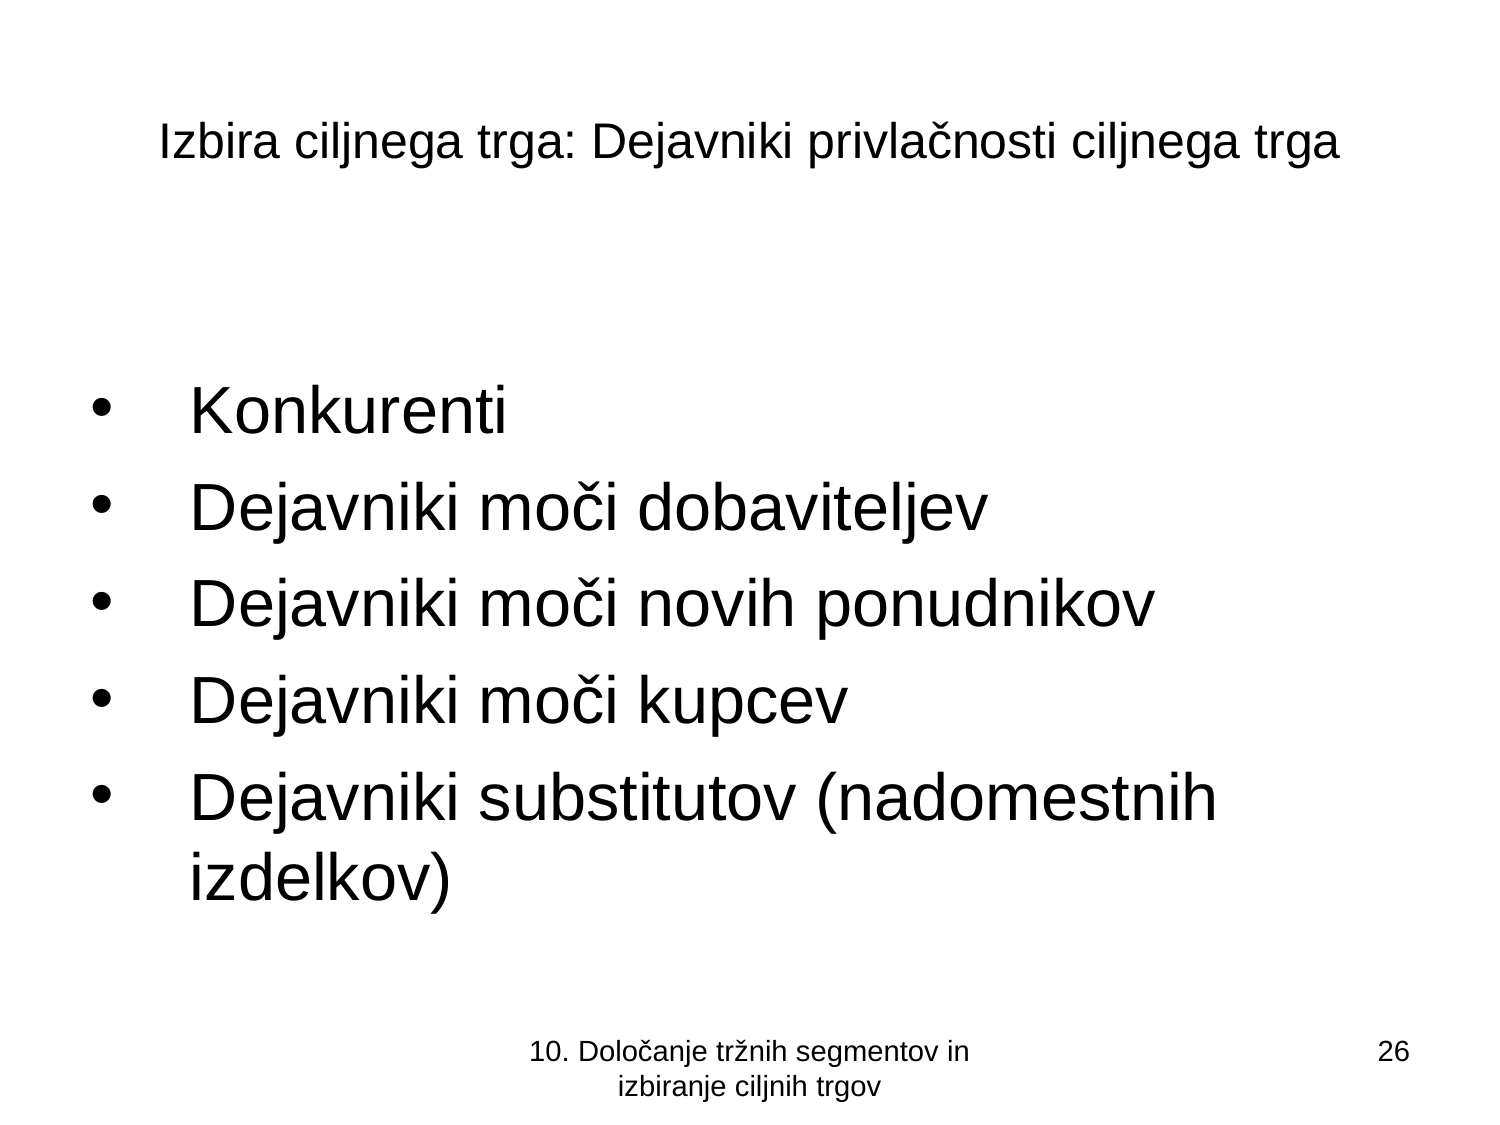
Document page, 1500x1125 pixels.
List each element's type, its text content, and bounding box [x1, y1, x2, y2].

title Izbira ciljnega trga: Dejavniki privlačnosti ciljnega trga [75, 45, 1426, 233]
text_box 10. Določanje tržnih segmentov in izbiranje ciljnih trgov [512, 1024, 988, 1103]
list Konkurenti Dejavniki moči dobaviteljev Dejavniki moči novih ponudnikov Dejavniki moči kupcev Dejavniki substitutov (nadomestnih izdelkov) [75, 262, 1426, 1018]
text_box <number> [1074, 1024, 1426, 1103]
